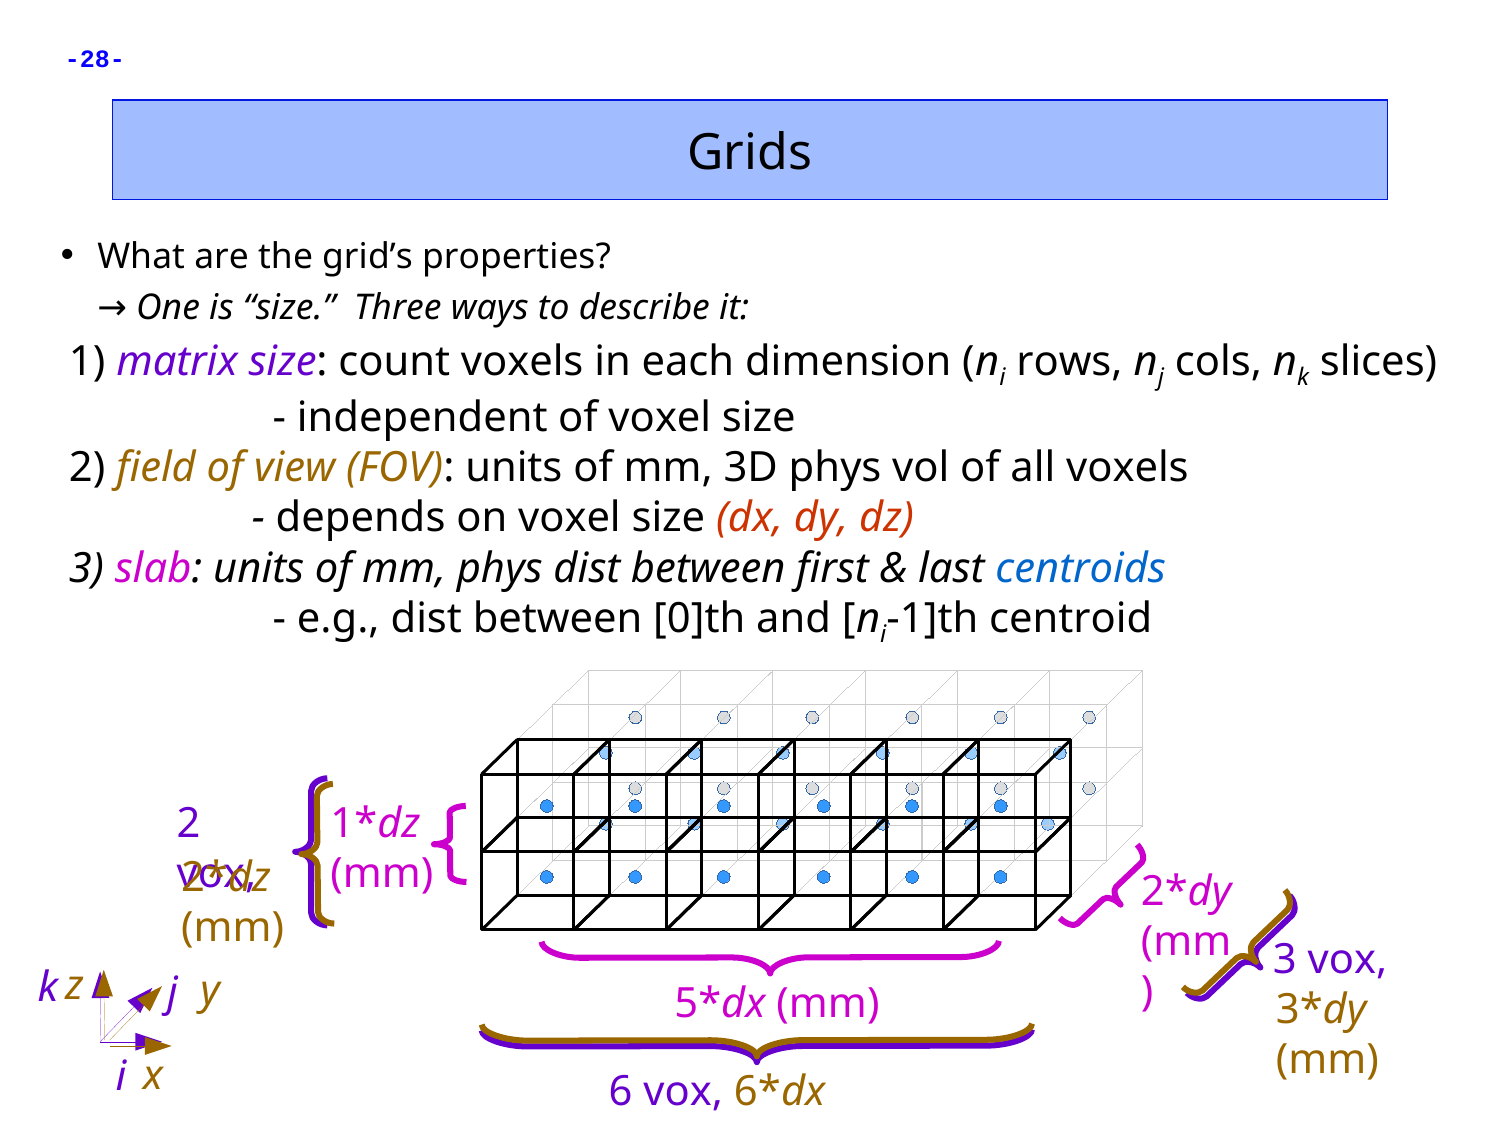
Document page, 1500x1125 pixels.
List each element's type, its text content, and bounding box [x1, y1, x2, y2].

text_box k [22, 952, 78, 1018]
text_box [969, 826, 977, 831]
text_box [776, 819, 788, 825]
text_box [692, 826, 700, 831]
text_box [905, 799, 919, 813]
text_box [1056, 749, 1067, 760]
text_box 6 vox, 6*dx (mm) [593, 1056, 948, 1122]
text_box [779, 749, 790, 760]
text_box [805, 711, 819, 724]
text_box x [128, 1040, 174, 1105]
text_box 2*dy (mm) [1228, 960, 1258, 972]
text_box [599, 748, 608, 760]
text_box [540, 870, 554, 884]
text_box [628, 711, 642, 724]
text_box [687, 819, 696, 825]
text_box [964, 819, 973, 825]
text_box 2*dy (mm) [1126, 856, 1258, 972]
text_box [628, 783, 642, 795]
text_box z [50, 950, 105, 1016]
text_box 2*dz (mm) [166, 842, 302, 958]
text_box i [100, 1043, 146, 1107]
text_box 2 vox, [161, 788, 306, 904]
text_box [905, 711, 919, 724]
text_box [817, 799, 831, 813]
text_box [994, 711, 1008, 724]
text_box [876, 748, 885, 760]
text_box [717, 711, 731, 724]
text_box 3*dy (mm) [1261, 974, 1396, 1090]
text_box [994, 870, 1007, 884]
text_box 5*dx (mm) [659, 968, 917, 1034]
text_box [717, 783, 731, 795]
text_box [994, 799, 1008, 813]
text_box What are the grid’s properties? → One is “size.” Three ways to describe it: [44, 224, 1488, 374]
text_box x [128, 1040, 144, 1046]
text_box j [152, 957, 207, 1022]
text_box [817, 870, 831, 884]
text_box [717, 799, 731, 813]
text_box y [185, 958, 241, 1021]
text_box [540, 799, 554, 813]
text_box 1*dz (mm) [315, 788, 453, 904]
text_box [905, 870, 919, 884]
text_box 2 vox, [302, 858, 306, 904]
text_box [1082, 711, 1096, 724]
text_box [965, 748, 977, 760]
text_box [1082, 783, 1096, 795]
text_box Grids [112, 99, 1388, 200]
text_box [628, 870, 642, 884]
text_box [1041, 819, 1049, 825]
text_box [688, 748, 700, 760]
text_box 1) matrix size: count voxels in each dimension (ni rows, nj cols, nk slices) - independent of voxel size 2) field of view (FOV): units of mm, 3D phys vol of all voxels - depends on voxel size (dx, dy, dz) 3) slab: units of mm, phys dist between first & last centroids - e.g., dist between [0]th and [ni-1]th centroid [54, 325, 1500, 655]
text_box [805, 783, 819, 795]
text_box [628, 799, 642, 813]
text_box [905, 783, 919, 795]
text_box [994, 783, 1008, 795]
text_box 3 vox, [1258, 924, 1419, 1040]
text_box [717, 870, 731, 884]
text_box [1042, 826, 1054, 831]
